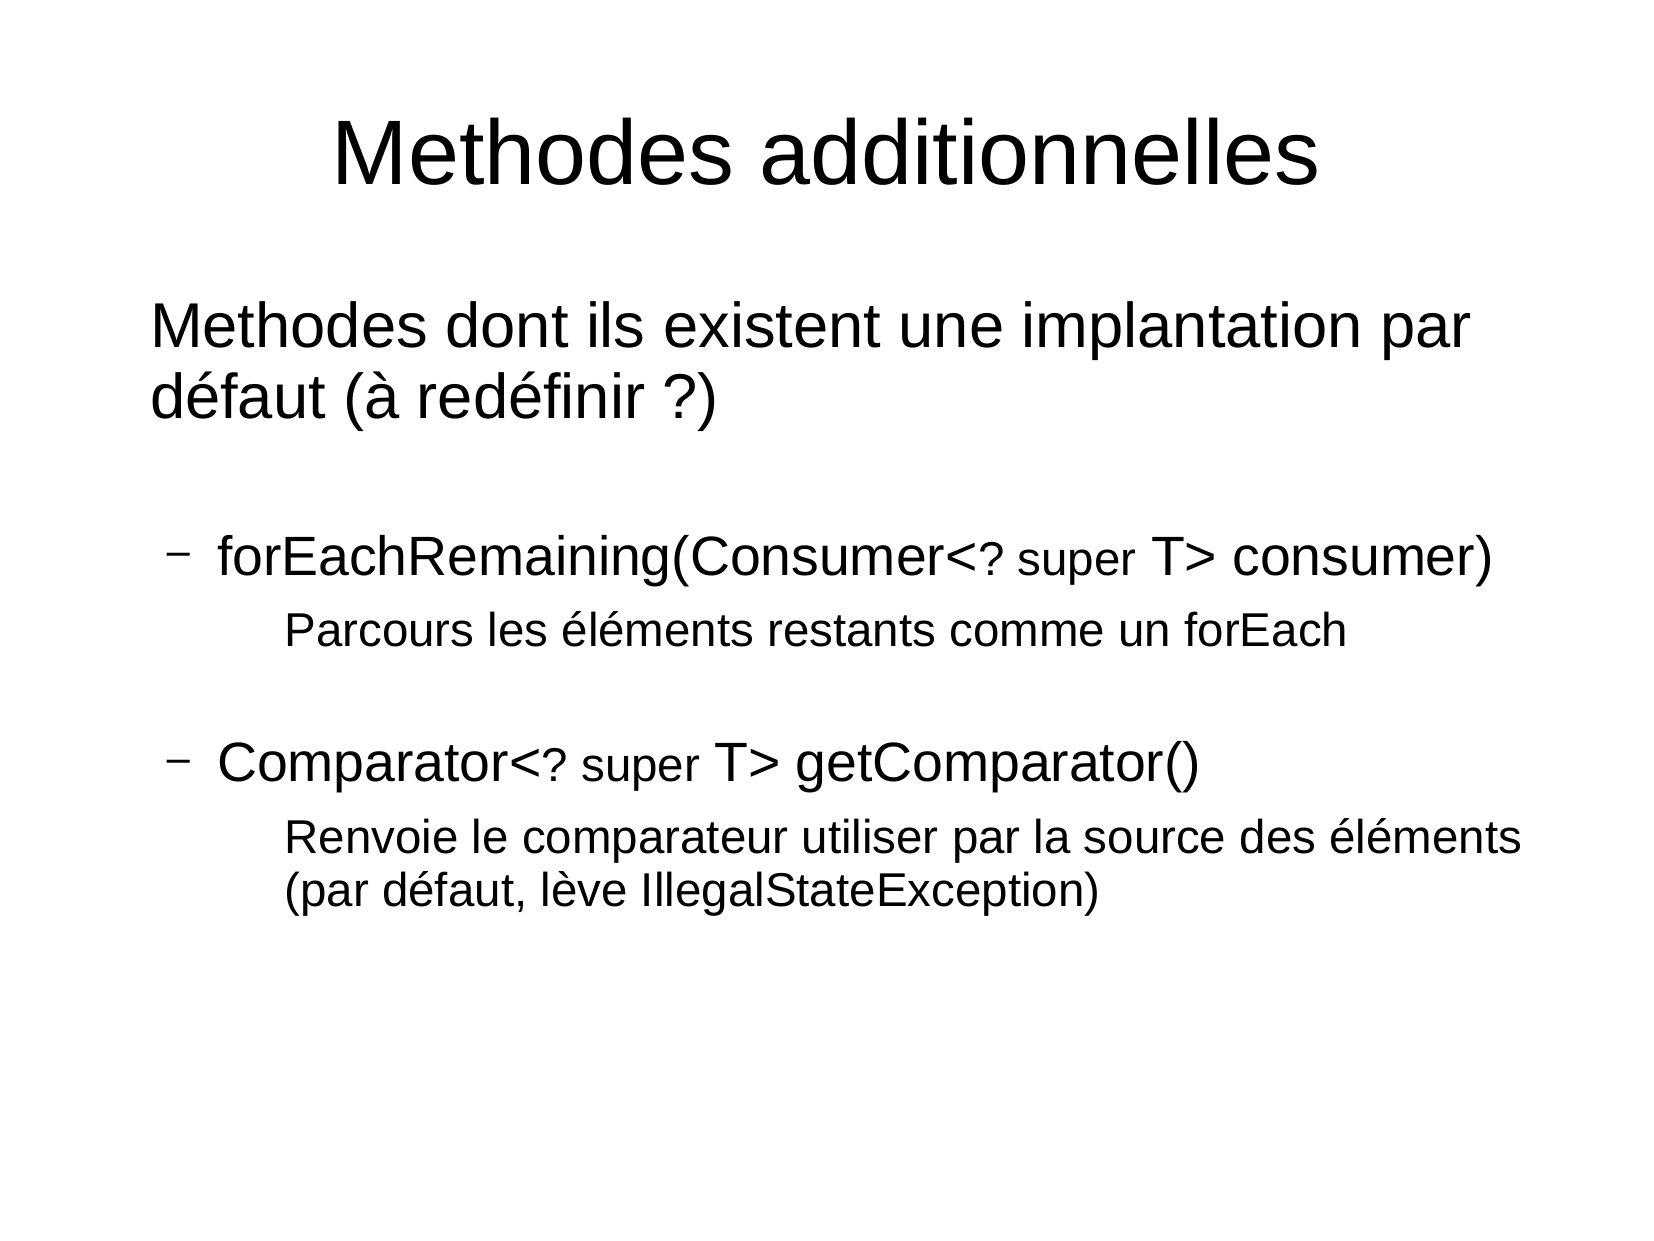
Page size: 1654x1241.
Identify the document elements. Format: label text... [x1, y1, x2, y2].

list Methodes dont ils existent une implantation par défaut (à redéfinir ?) forEachRemaining(Consumer<? super T> consumer) Parcours les éléments restants comme un forEach Comparator<? super T> getComparator() Renvoie le comparateur utiliser par la source des éléments (par défaut, lève IllegalStateException) [82, 290, 1571, 1010]
title Methodes additionnelles [82, 49, 1571, 257]
